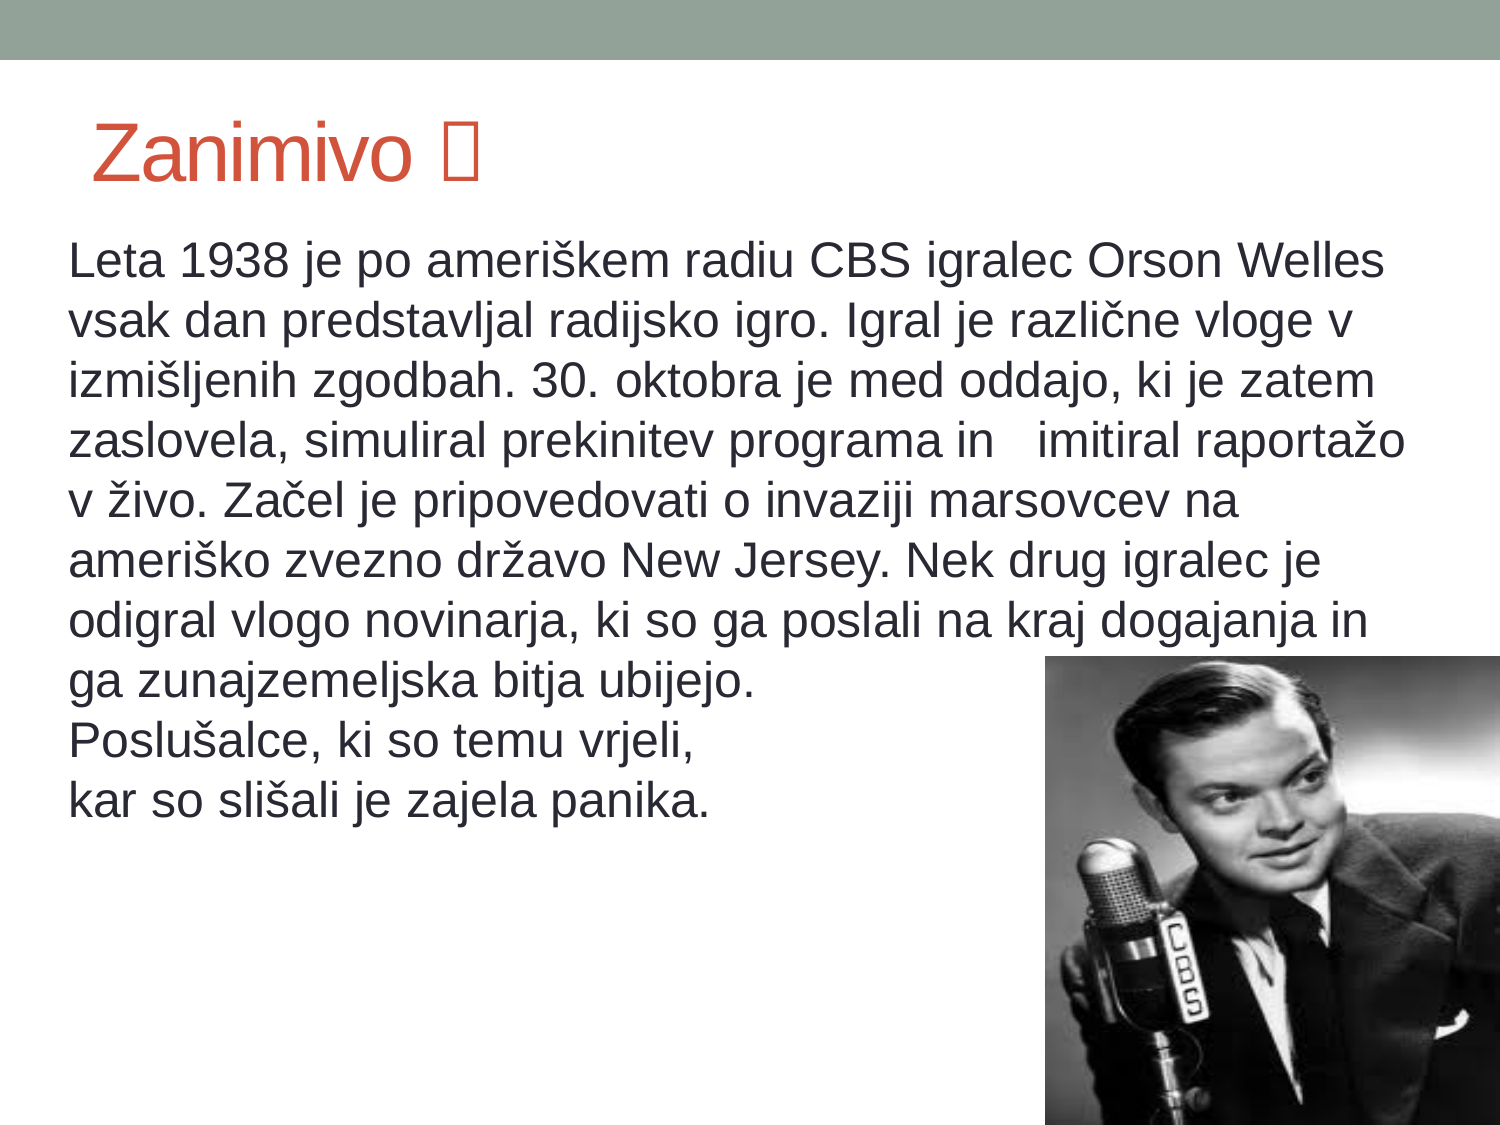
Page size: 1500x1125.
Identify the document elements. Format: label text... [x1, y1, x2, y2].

title Zanimivo  [76, 66, 1427, 229]
picture [1045, 656, 1500, 1125]
list Leta 1938 je po ameriškem radiu CBS igralec Orson Welles vsak dan predstavljal radijsko igro. Igral je različne vloge v izmišljenih zgodbah. 30. oktobra je med oddajo, ki je zatem zaslovela, simuliral prekinitev programa in imitiral raportažo v živo. Začel je pripovedovati o invaziji marsovcev na ameriško zvezno državo New Jersey. Nek drug igralec je odigral vlogo novinarja, ki so ga poslali na kraj dogajanja in ga zunajzemeljska bitja ubijejo. Poslušalce, ki so temu vrjeli, kar so slišali je zajela panika. [53, 220, 1425, 1063]
